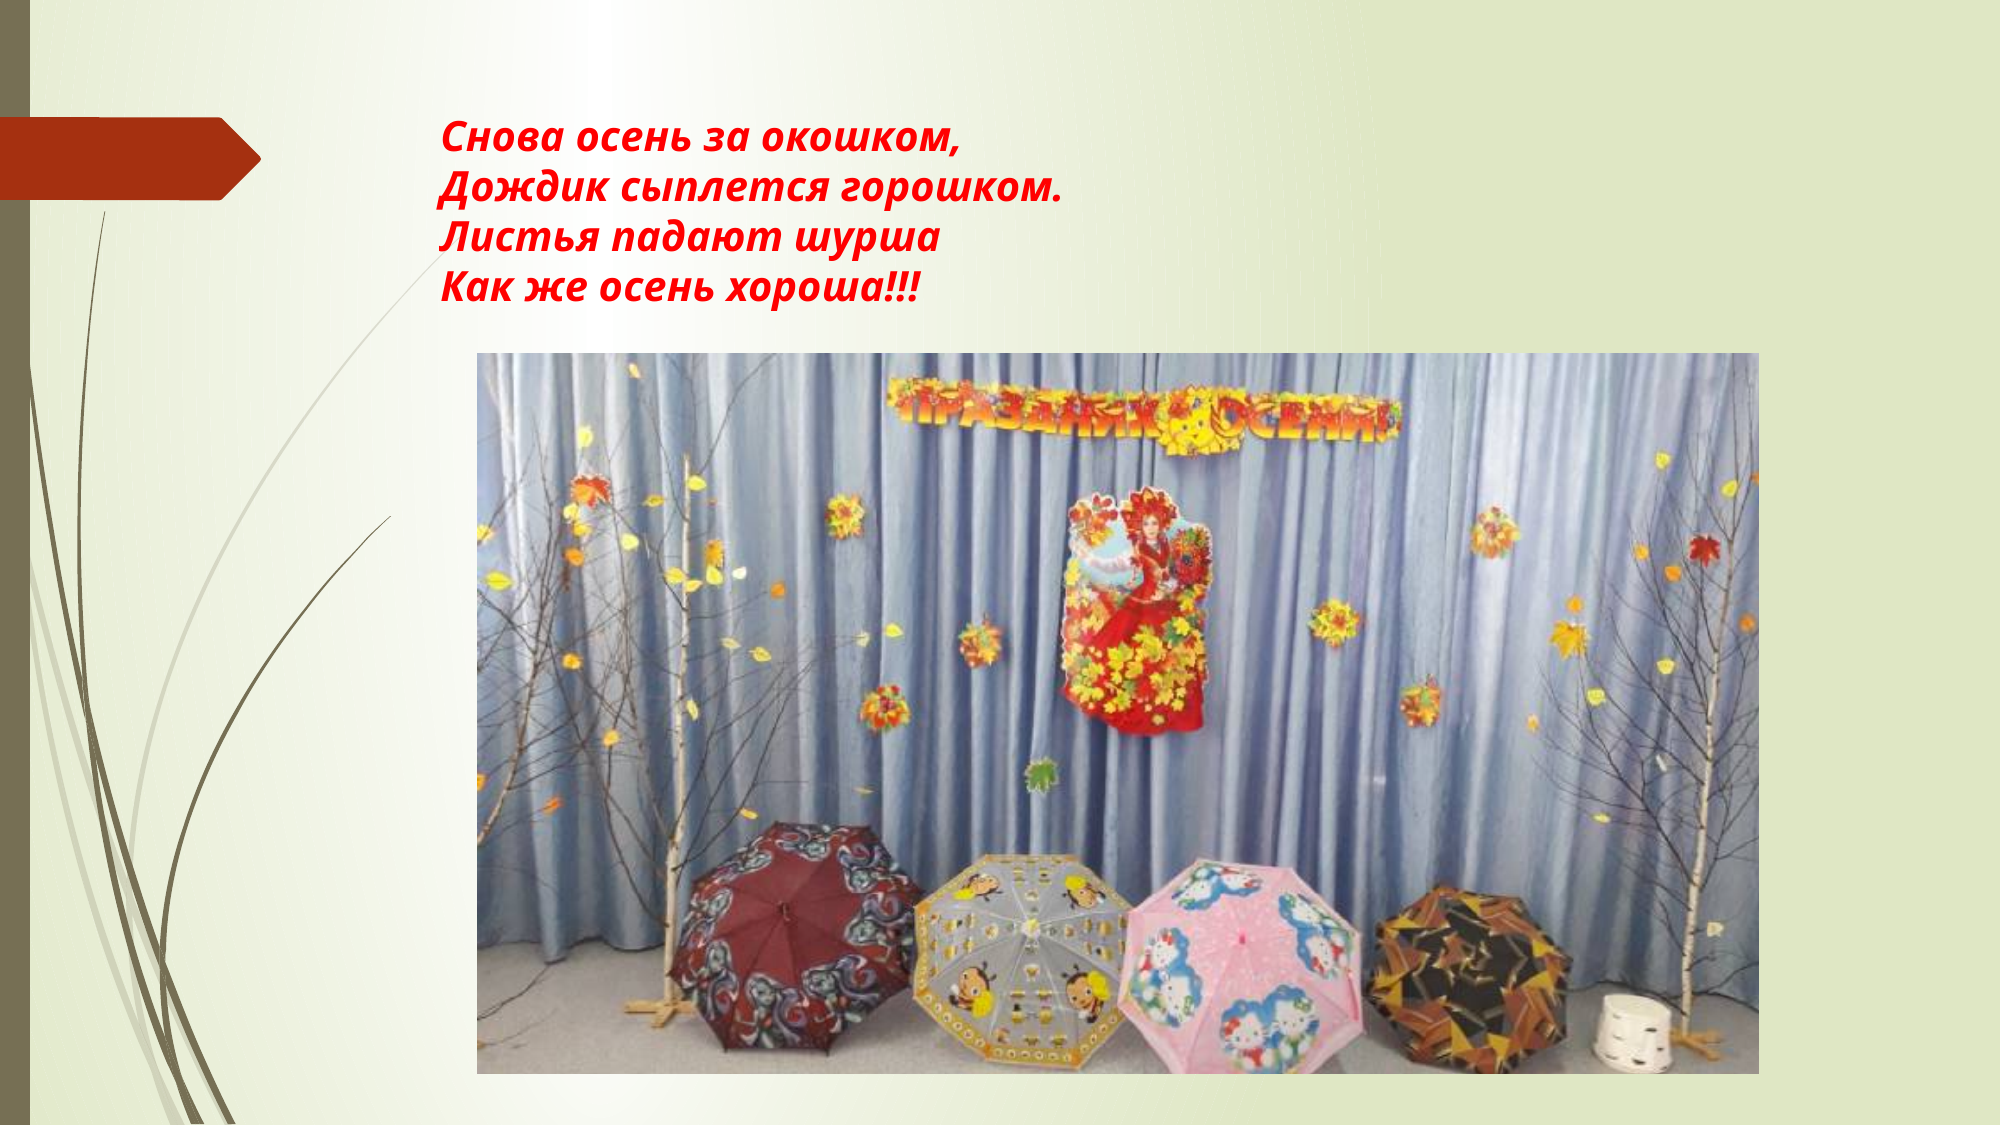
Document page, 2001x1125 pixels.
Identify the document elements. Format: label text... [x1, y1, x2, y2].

title Снова осень за окошком, Дождик сыплется горошком. Листья падают шурша Как же осень хороша!!! [425, 102, 1888, 313]
picture [476, 352, 1759, 1074]
